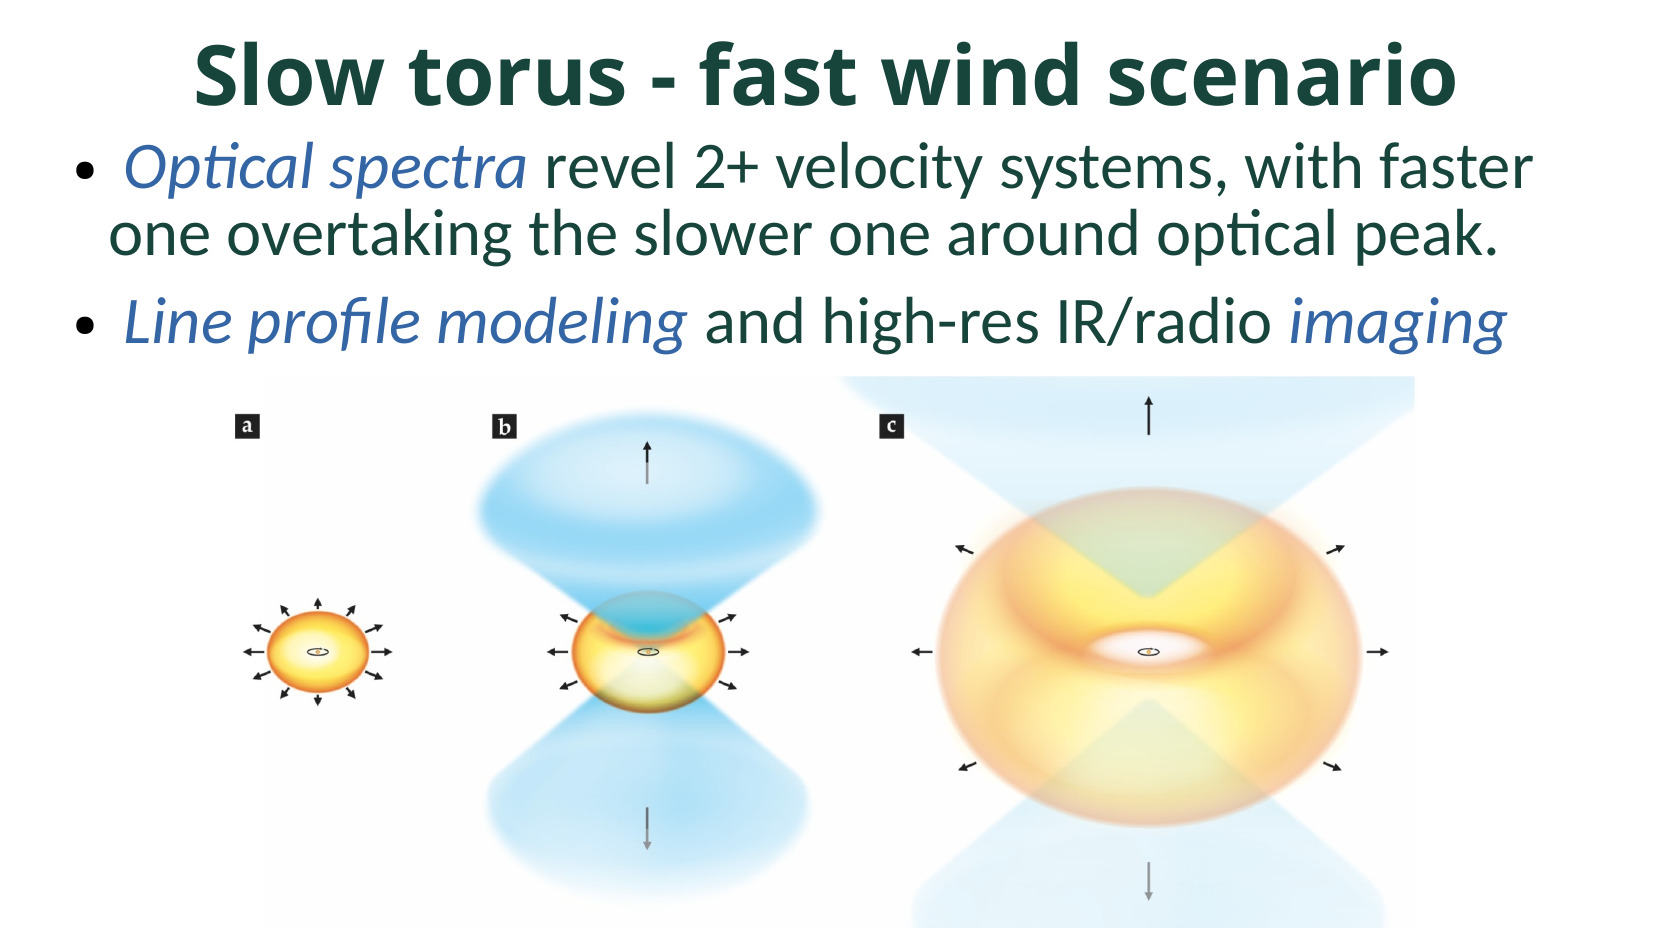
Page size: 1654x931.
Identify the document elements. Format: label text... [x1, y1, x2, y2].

title Slow torus - fast wind scenario [82, 0, 1571, 51]
subtitle Optical spectra revel 2+ velocity systems, with faster one overtaking the slower one around optical peak. Line profile modeling and high-res IR/radio imaging [73, 51, 1581, 361]
picture [225, 361, 1429, 928]
